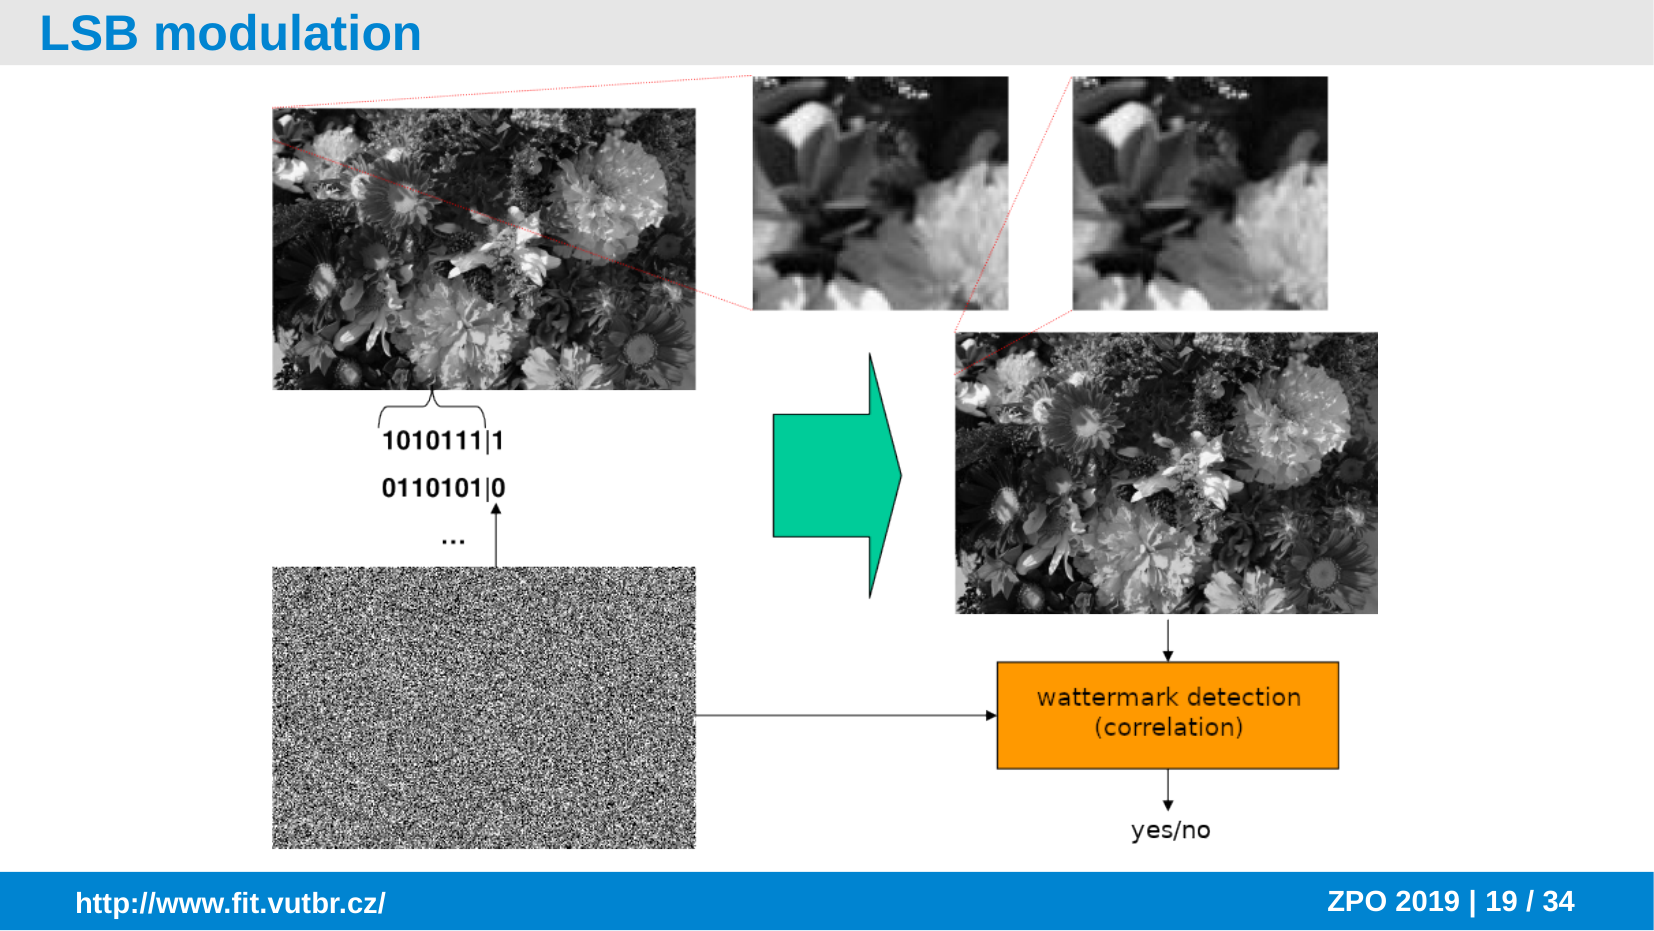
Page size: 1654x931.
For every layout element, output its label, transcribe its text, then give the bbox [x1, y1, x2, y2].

picture [272, 75, 1378, 863]
title LSB modulation [39, 4, 1615, 61]
